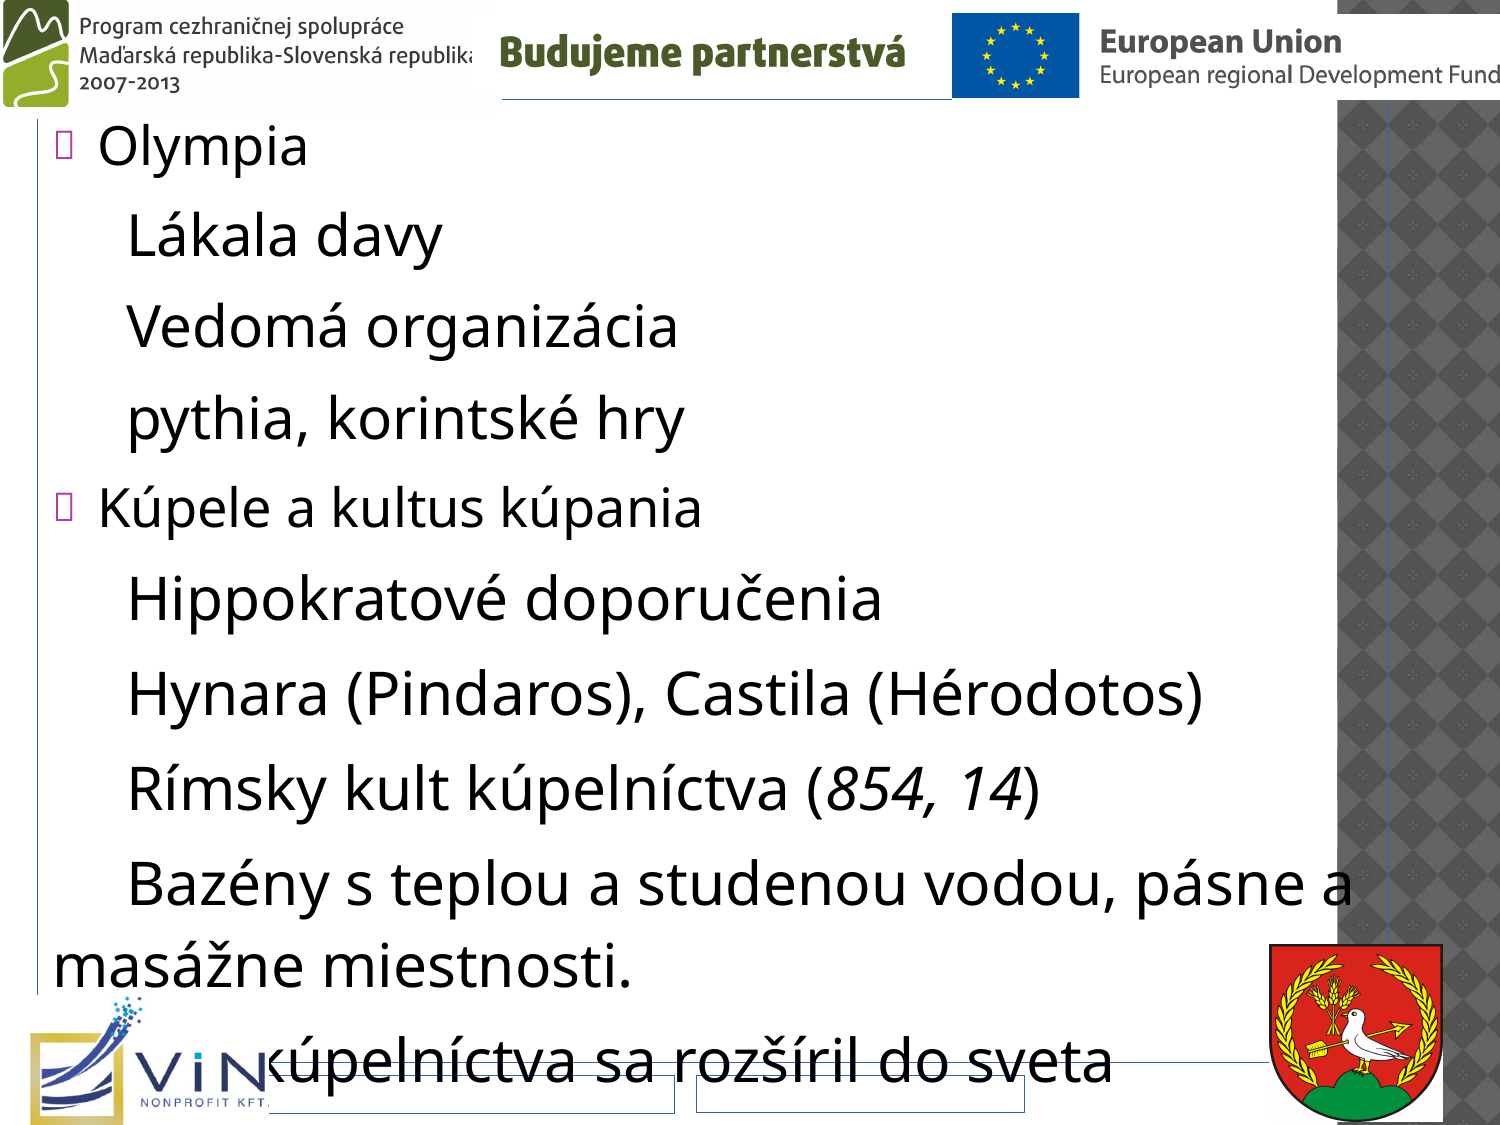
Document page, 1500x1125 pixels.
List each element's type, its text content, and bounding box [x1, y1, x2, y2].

picture [7, 995, 269, 1125]
picture [0, 0, 944, 119]
list Olympia Lákala davy Vedomá organizácia pythia, korintské hry Kúpele a kultus kúpania Hippokratové doporučenia Hynara (Pindaros), Castila (Hérodotos) Rímsky kult kúpelníctva (854, 14) Bazény s teplou a studenou vodou, pásne a masážne miestnosti. Kult kúpelníctva sa rozšíril do sveta [37, 99, 1388, 1063]
picture [952, 0, 1500, 1125]
